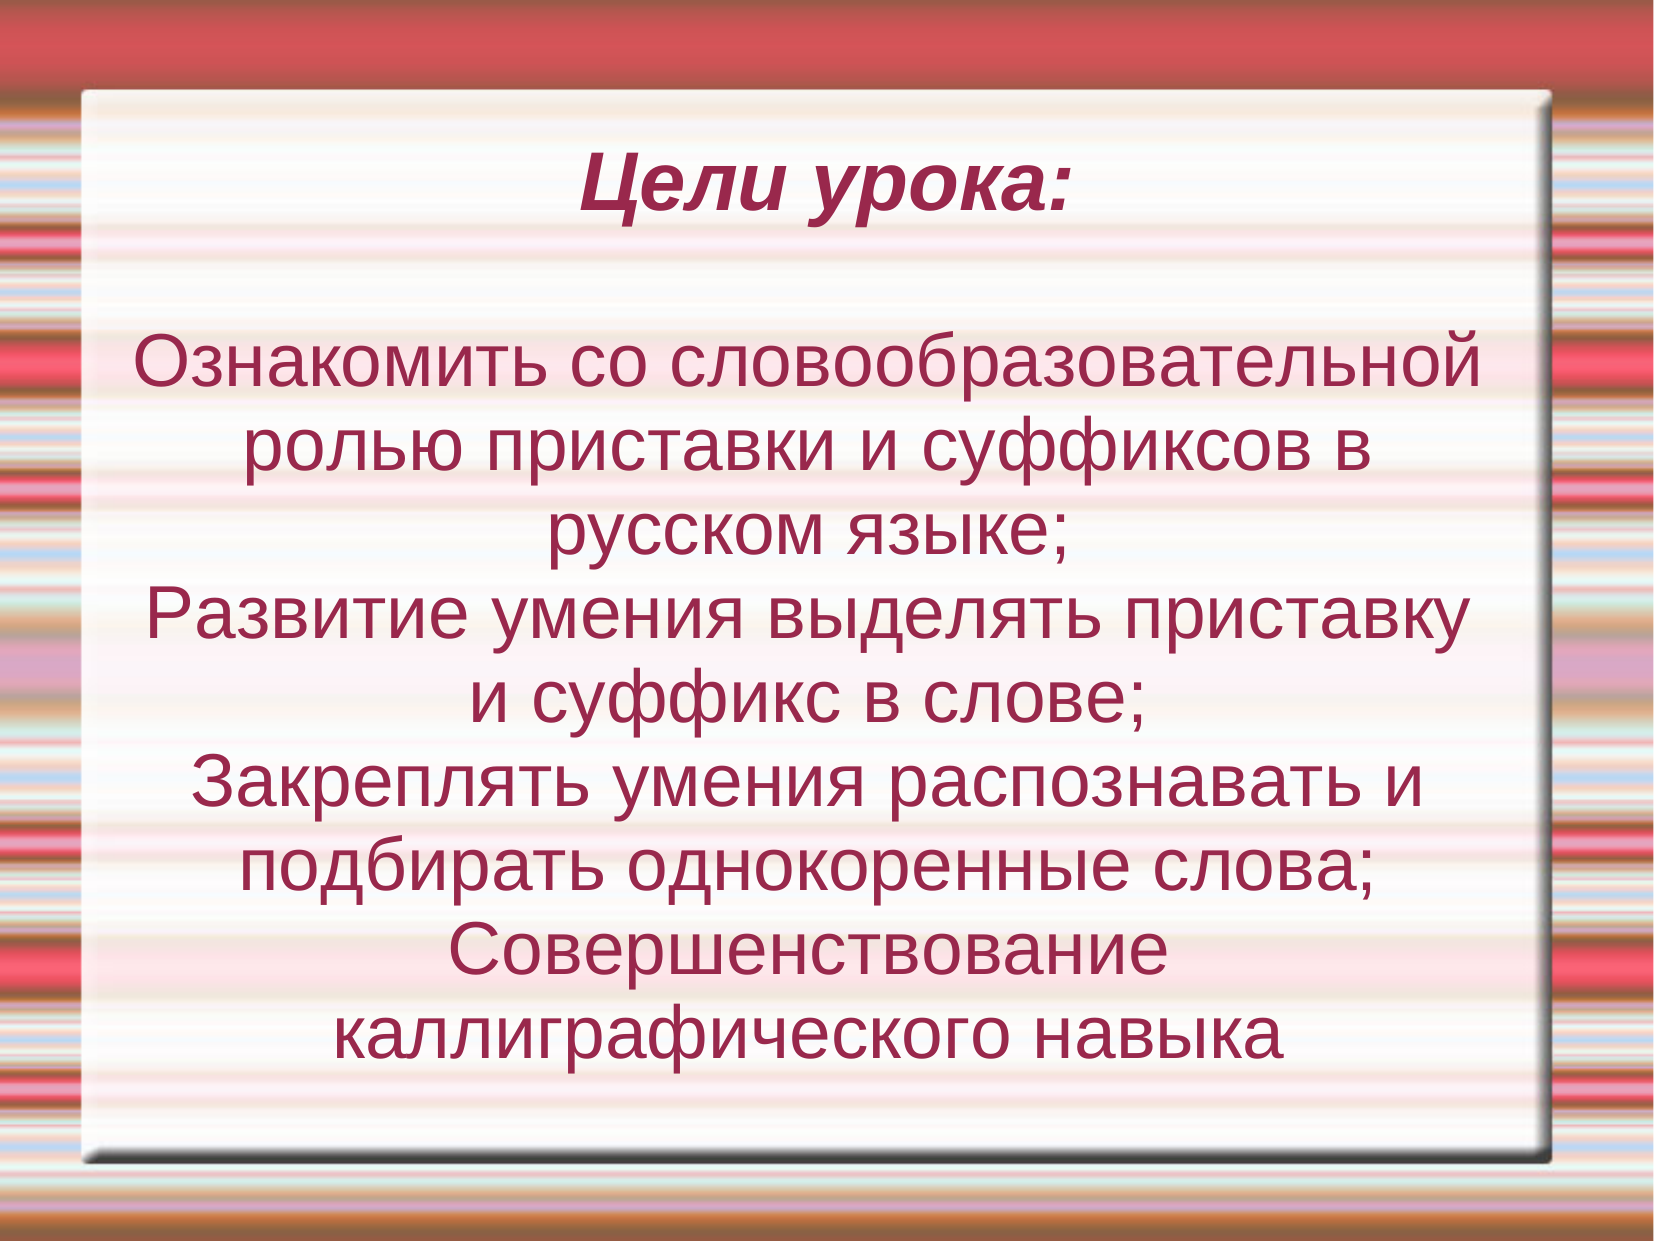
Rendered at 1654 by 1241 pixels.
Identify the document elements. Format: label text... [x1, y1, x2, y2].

subtitle Ознакомить со словообразовательной ролью приставки и суффиксов в русском языке; Развитие умения выделять приставку и суффикс в слове; Закреплять умения распознавать и подбирать однокоренные слова; Совершенствование каллиграфического навыка [118, 306, 1500, 1172]
title Цели урока: [121, 122, 1534, 315]
picture [0, 0, 1654, 1241]
